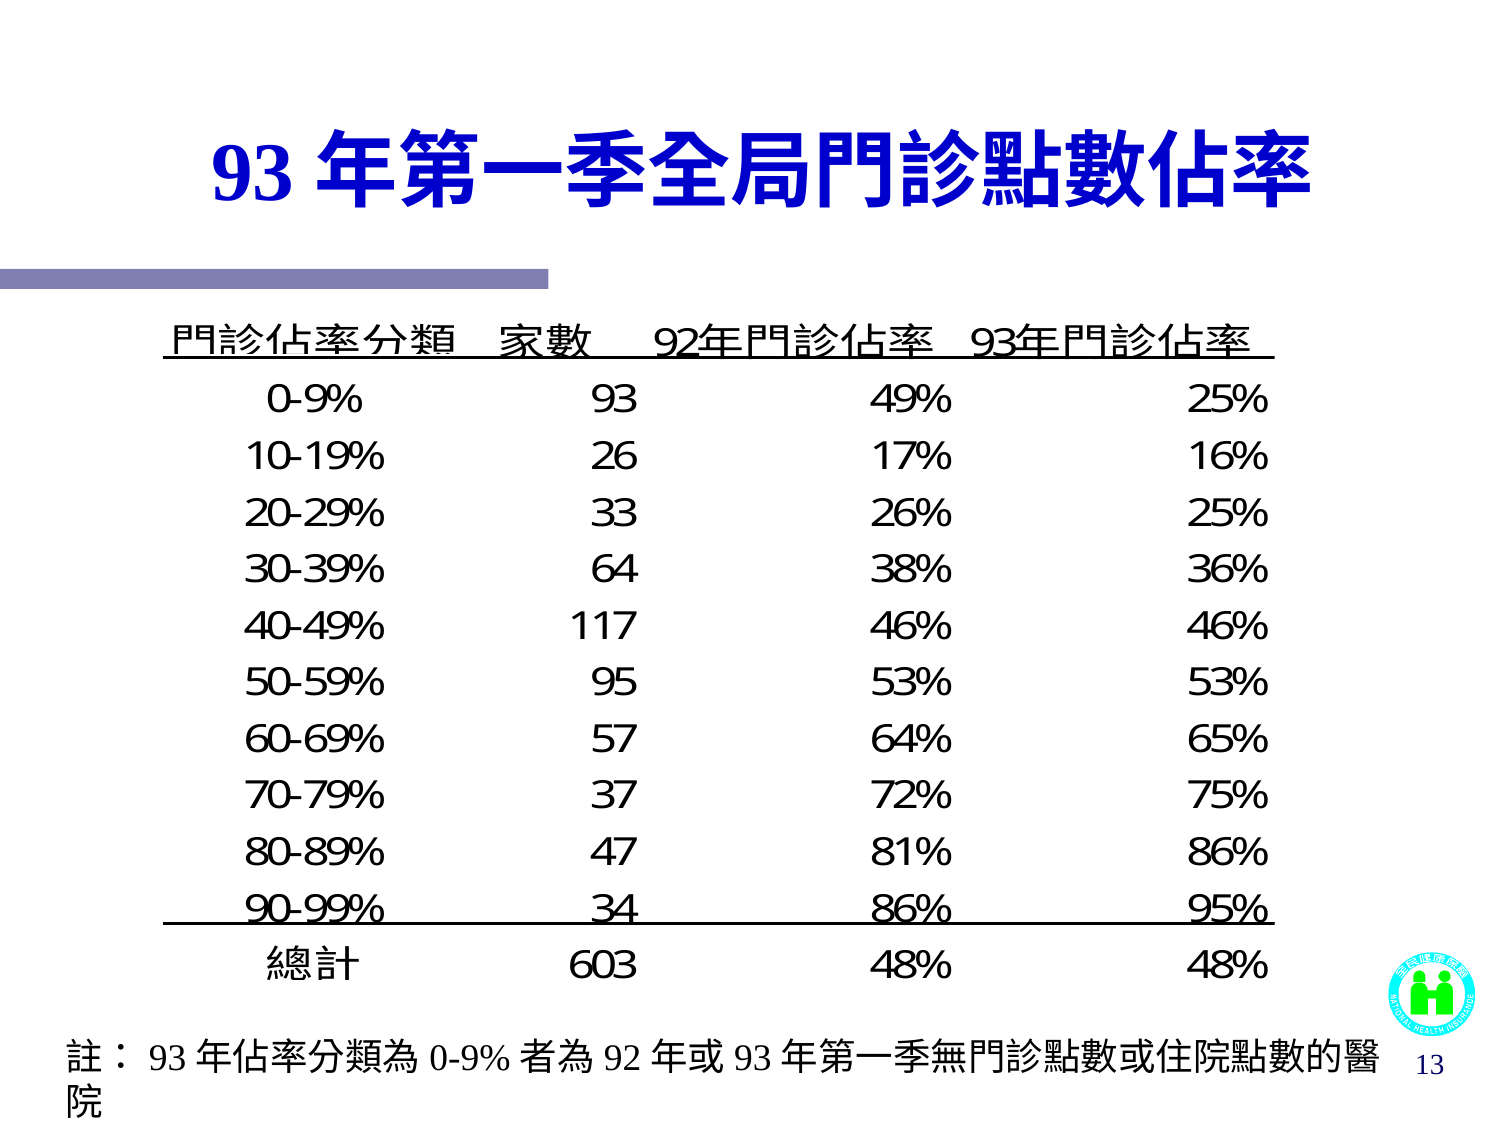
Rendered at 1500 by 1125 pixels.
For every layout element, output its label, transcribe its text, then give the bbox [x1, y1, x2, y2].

chart [162, 299, 1279, 983]
title 93年第一季全局門診點數佔率 [125, 37, 1401, 225]
text_box [1400, 1037, 1476, 1125]
text_box 註：93年佔率分類為0-9%者為92年或93年第一季無門診點數或住院點數的醫院 [50, 1025, 1426, 1086]
